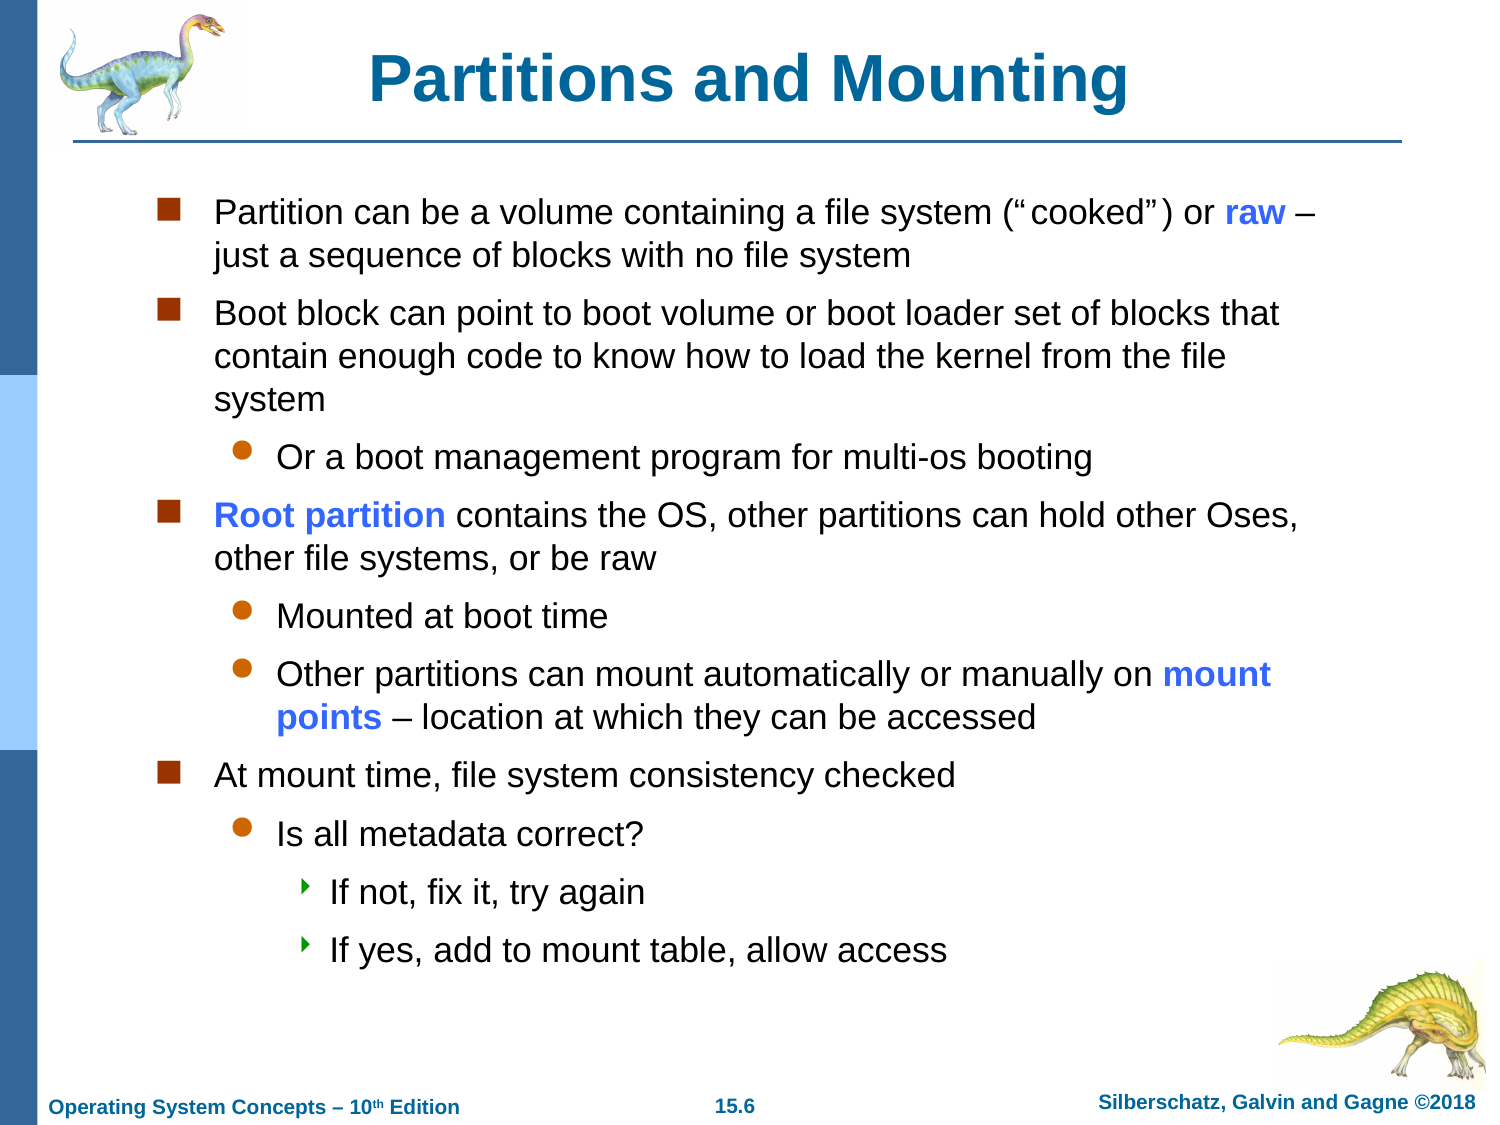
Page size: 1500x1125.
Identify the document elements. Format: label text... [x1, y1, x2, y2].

picture [1275, 959, 1486, 1090]
title Partitions and Mounting [75, 27, 1426, 122]
picture [46, 0, 243, 149]
list Partition can be a volume containing a file system (“cooked”) or raw – just a sequence of blocks with no file system Boot block can point to boot volume or boot loader set of blocks that contain enough code to know how to load the kernel from the file system Or a boot management program for multi-os booting Root partition contains the OS, other partitions can hold other Oses, other file systems, or be raw Mounted at boot time Other partitions can mount automatically or manually on mount points – location at which they can be accessed At mount time, file system consistency checked Is all metadata correct? If not, fix it, try again If yes, add to mount table, allow access [145, 181, 1363, 981]
picture [1415, 1094, 1423, 1099]
